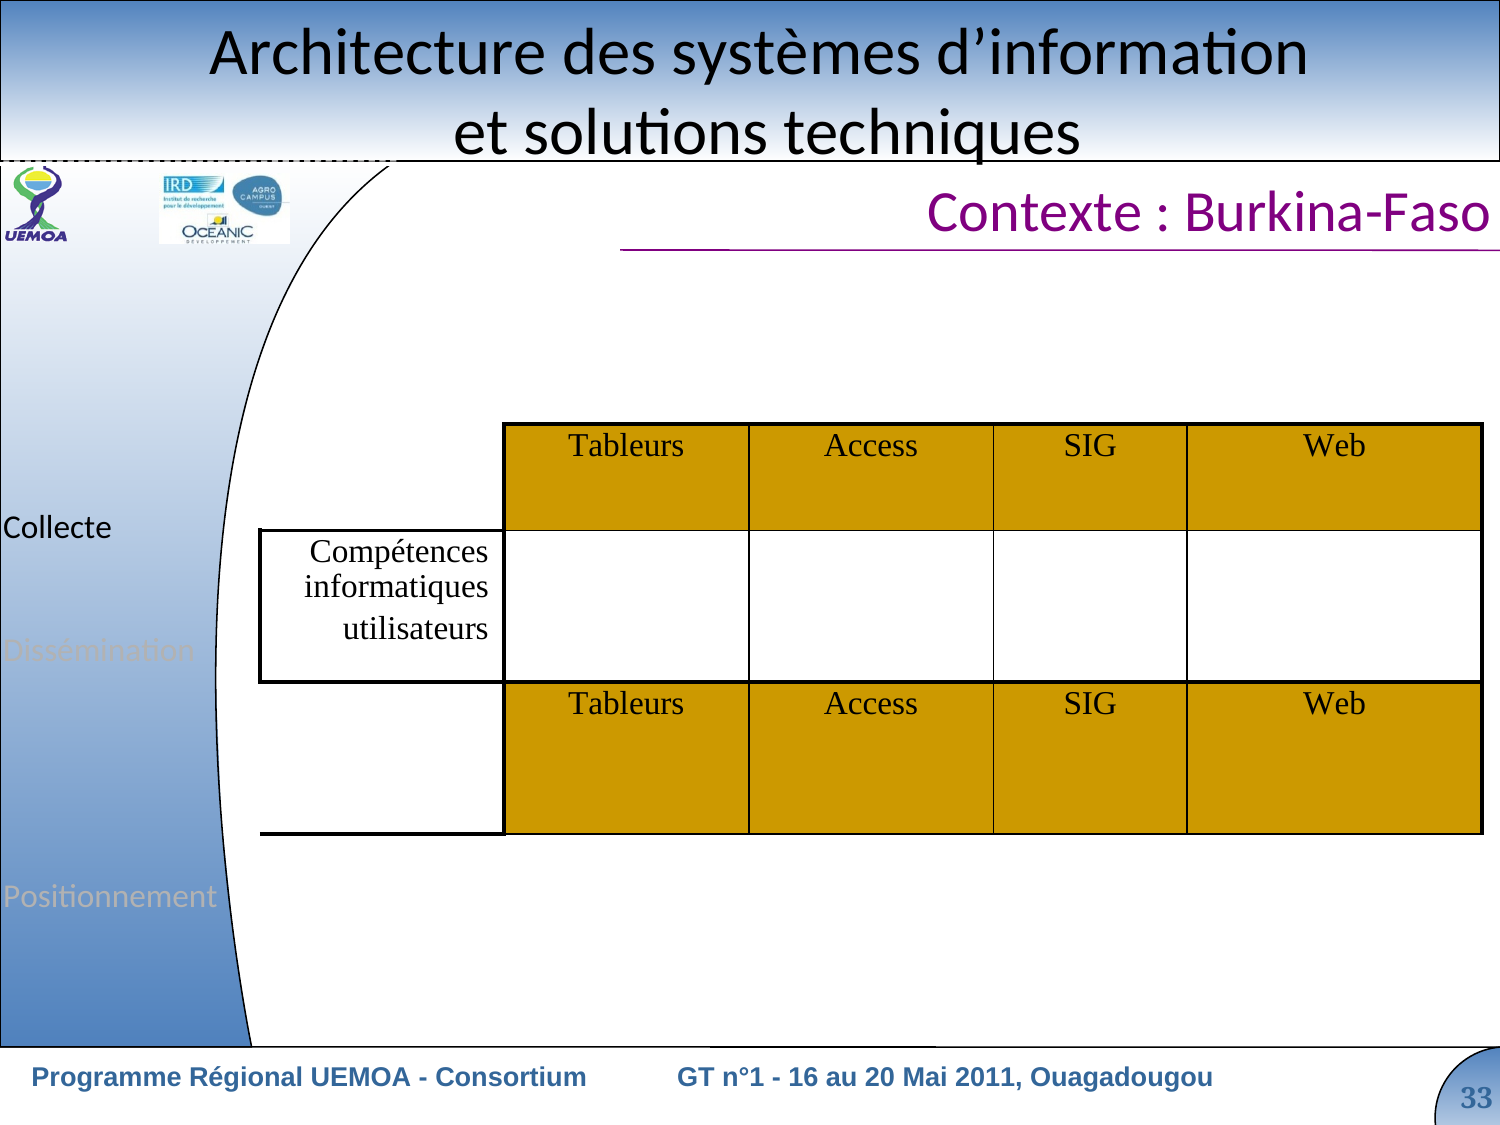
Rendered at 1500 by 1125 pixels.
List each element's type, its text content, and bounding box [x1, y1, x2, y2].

table_cell [1188, 531, 1480, 680]
table_header Collecte Dissémination Positionnement [0, 497, 313, 1045]
table_header [260, 424, 502, 529]
table_cell [994, 531, 1186, 680]
table_cell [313, 684, 502, 832]
picture [0, 166, 73, 244]
text_box Architecture des systèmes d’information et solutions techniques [53, 0, 1483, 161]
table_cell Access [750, 684, 993, 833]
table_cell Tableurs [506, 684, 748, 833]
table_cell [506, 531, 748, 680]
picture [159, 173, 265, 244]
table_cell [750, 531, 993, 680]
table_cell Compétences informatiques utilisateurs [313, 532, 502, 680]
table_cell Web [1188, 684, 1480, 833]
table_header Access [750, 426, 993, 530]
table_cell SIG [994, 684, 1186, 833]
table_header Tableurs [506, 426, 748, 530]
table_header Web [1188, 426, 1480, 530]
text_box Contexte : Burkina-Faso [265, 165, 1500, 251]
table_header SIG [994, 426, 1186, 530]
